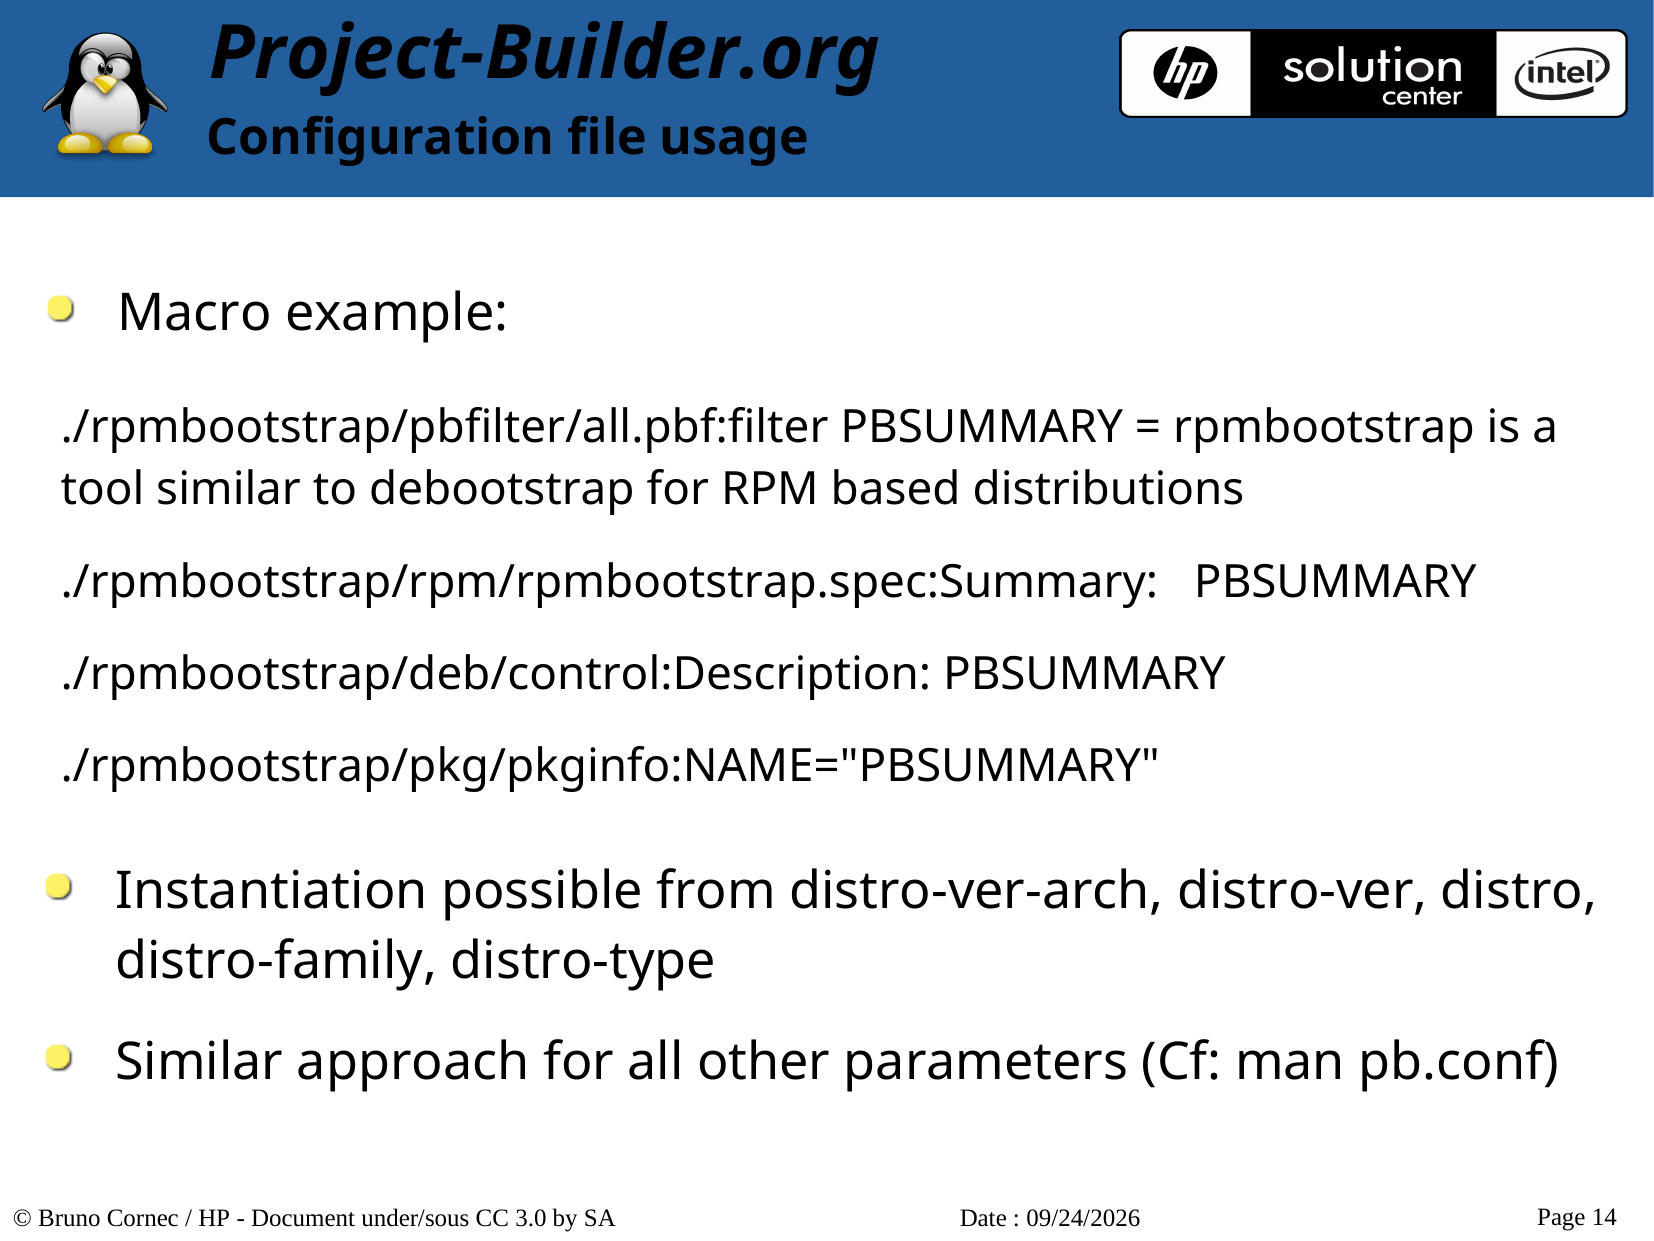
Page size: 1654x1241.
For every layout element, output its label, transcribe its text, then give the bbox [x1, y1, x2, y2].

list Macro example: [34, 274, 1642, 411]
picture [42, 29, 168, 167]
text_box ./rpmbootstrap/pbfilter/all.pbf:filter PBSUMMARY = rpmbootstrap is a tool similar to debootstrap for RPM based distributions ./rpmbootstrap/rpm/rpmbootstrap.spec:Summary: PBSUMMARY ./rpmbootstrap/deb/control:Description: PBSUMMARY ./rpmbootstrap/pkg/pkginfo:NAME="PBSUMMARY" [60, 411, 1606, 839]
title Configuration file usage [206, 56, 1121, 218]
picture [44, 1064, 75, 1074]
picture [1119, 29, 1628, 118]
list Instantiation possible from distro-ver-arch, distro-ver, distro, distro-family, distro-type Similar approach for all other parameters (Cf: man pb.conf) [32, 852, 1640, 1064]
